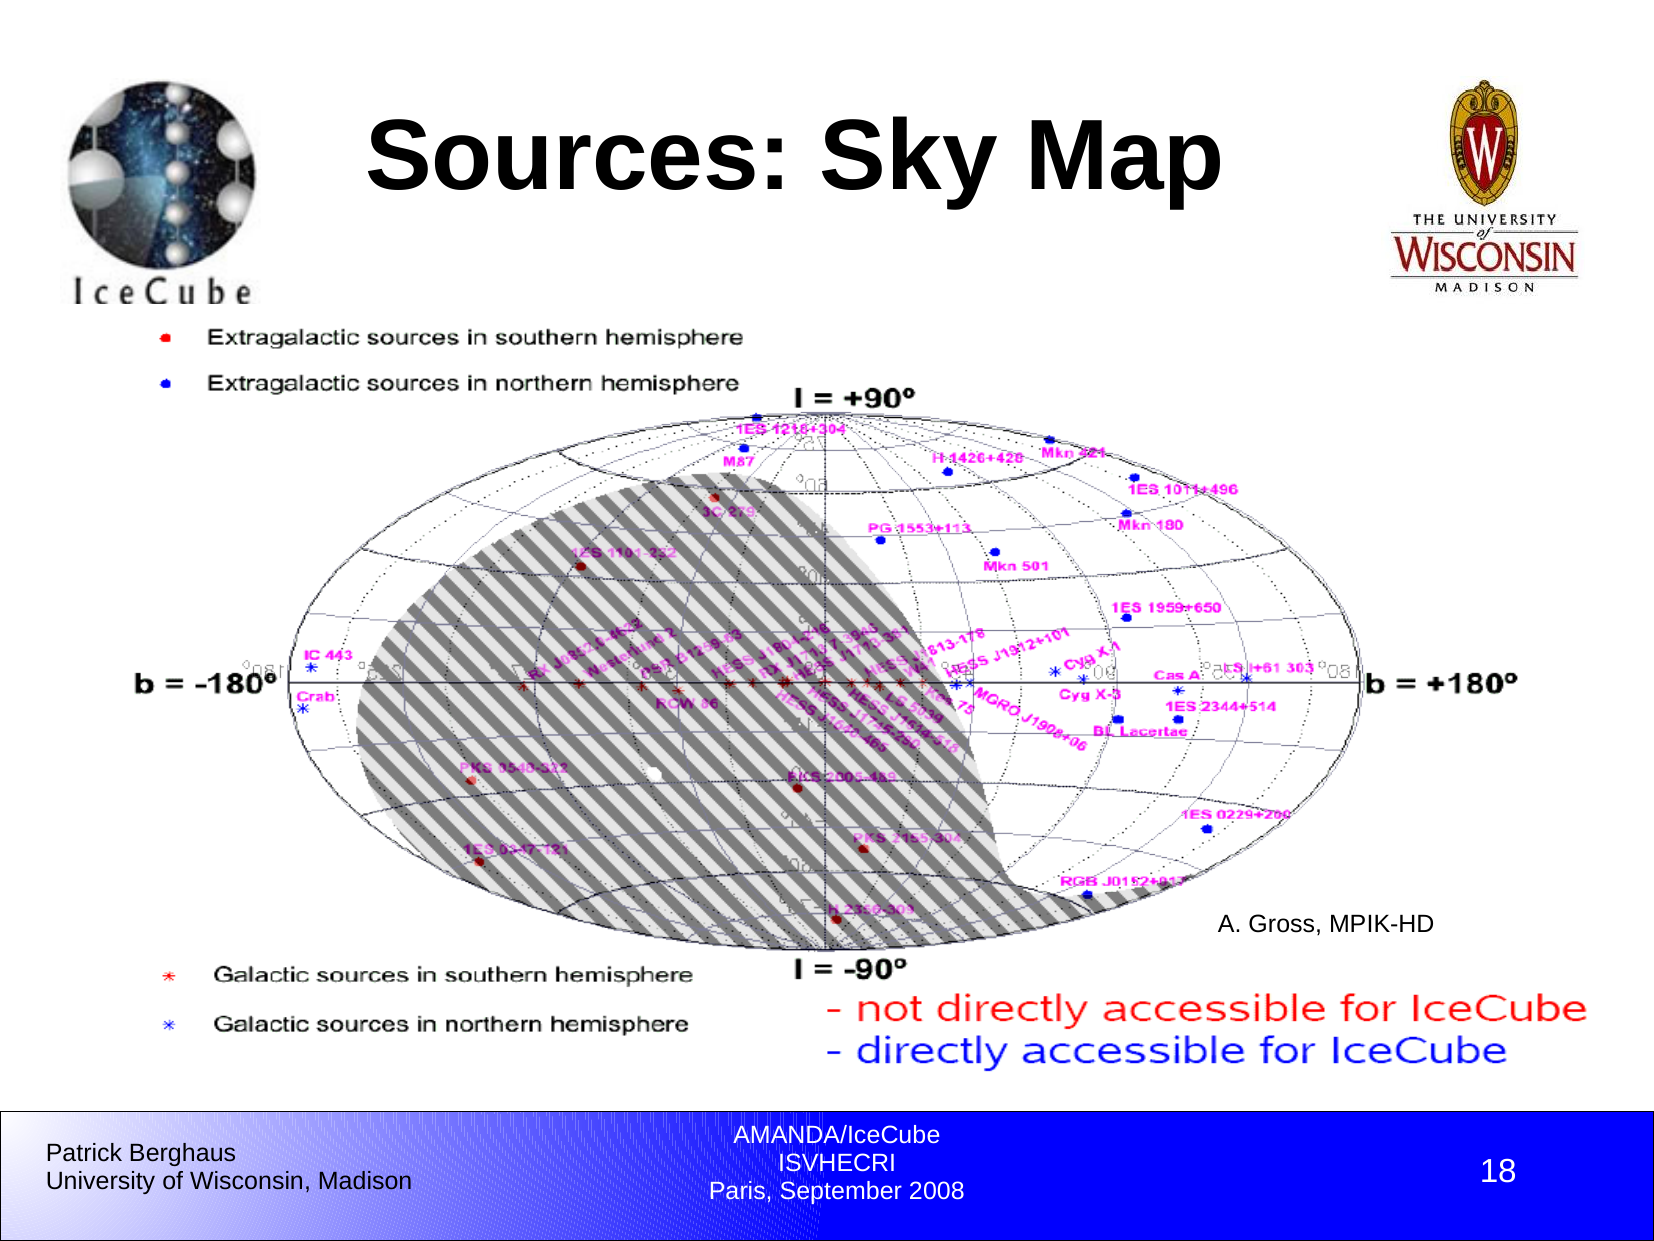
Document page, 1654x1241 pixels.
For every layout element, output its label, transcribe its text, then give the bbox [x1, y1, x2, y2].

picture [39, 76, 1654, 1104]
text_box Sources: Sky Map [350, 91, 1241, 258]
text_box A. Gross, MPIK-HD [1377, 902, 1450, 955]
